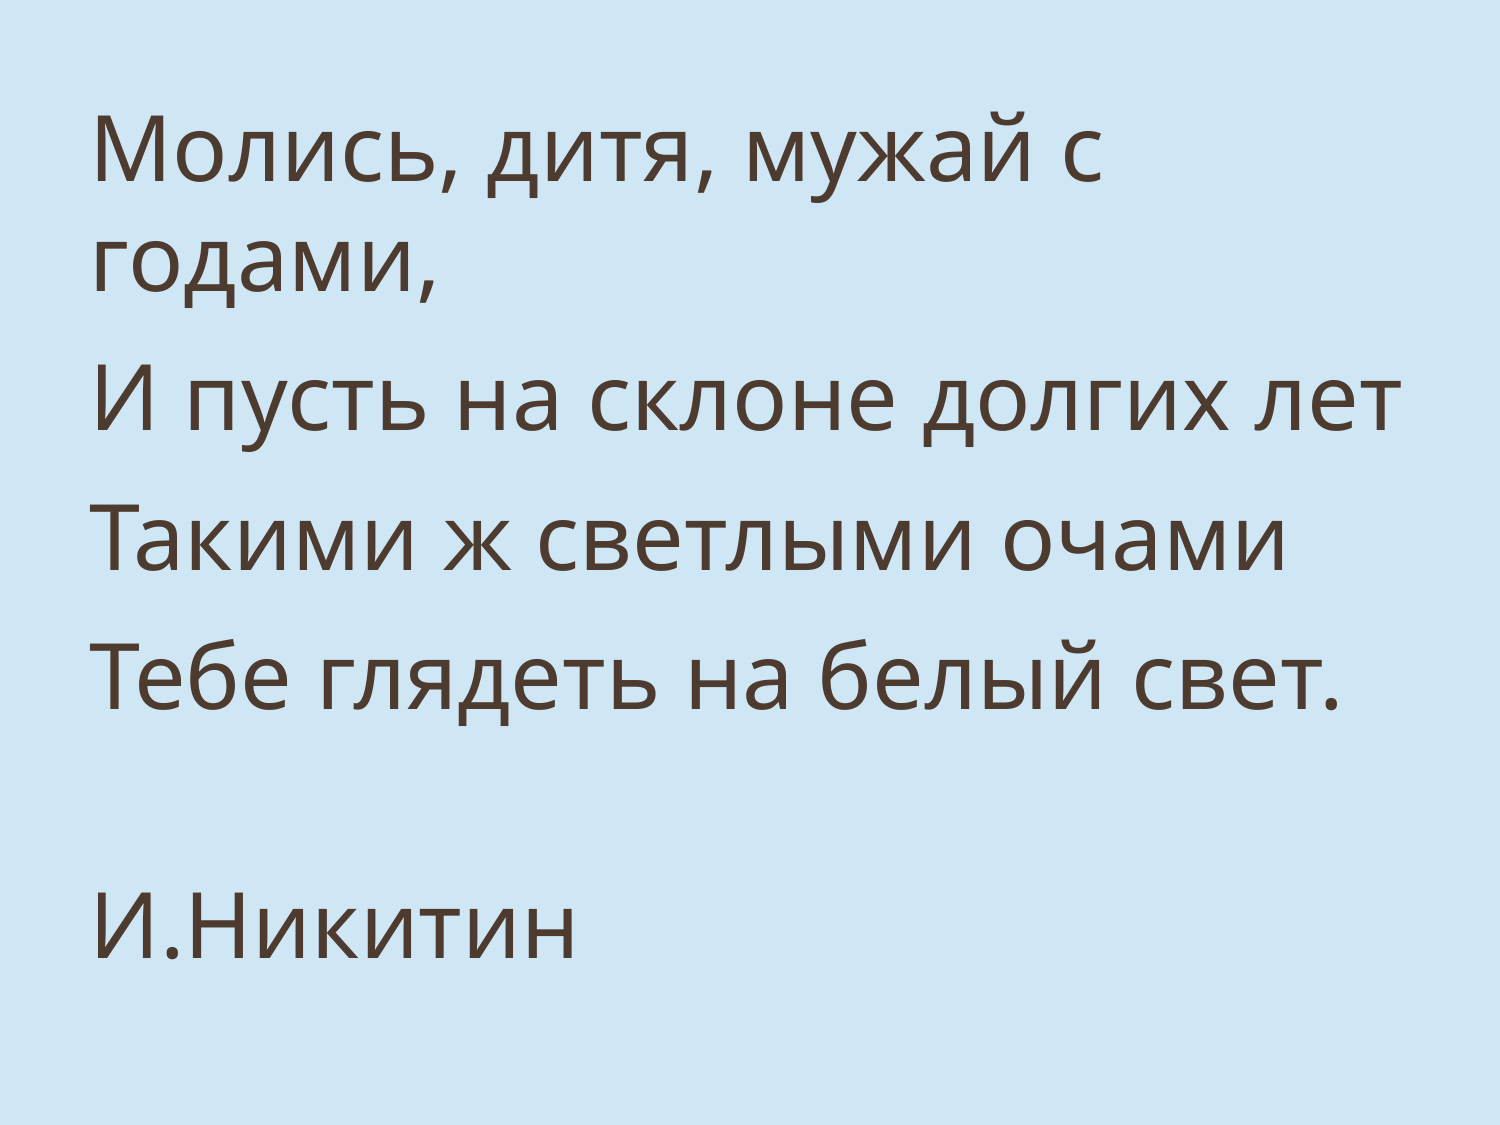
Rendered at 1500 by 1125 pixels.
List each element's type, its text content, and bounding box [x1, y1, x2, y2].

list Молись, дитя, мужай с годами, И пусть на склоне долгих лет Такими ж светлыми очами Тебе глядеть на белый свет. И.Никитин [75, 82, 1425, 1005]
